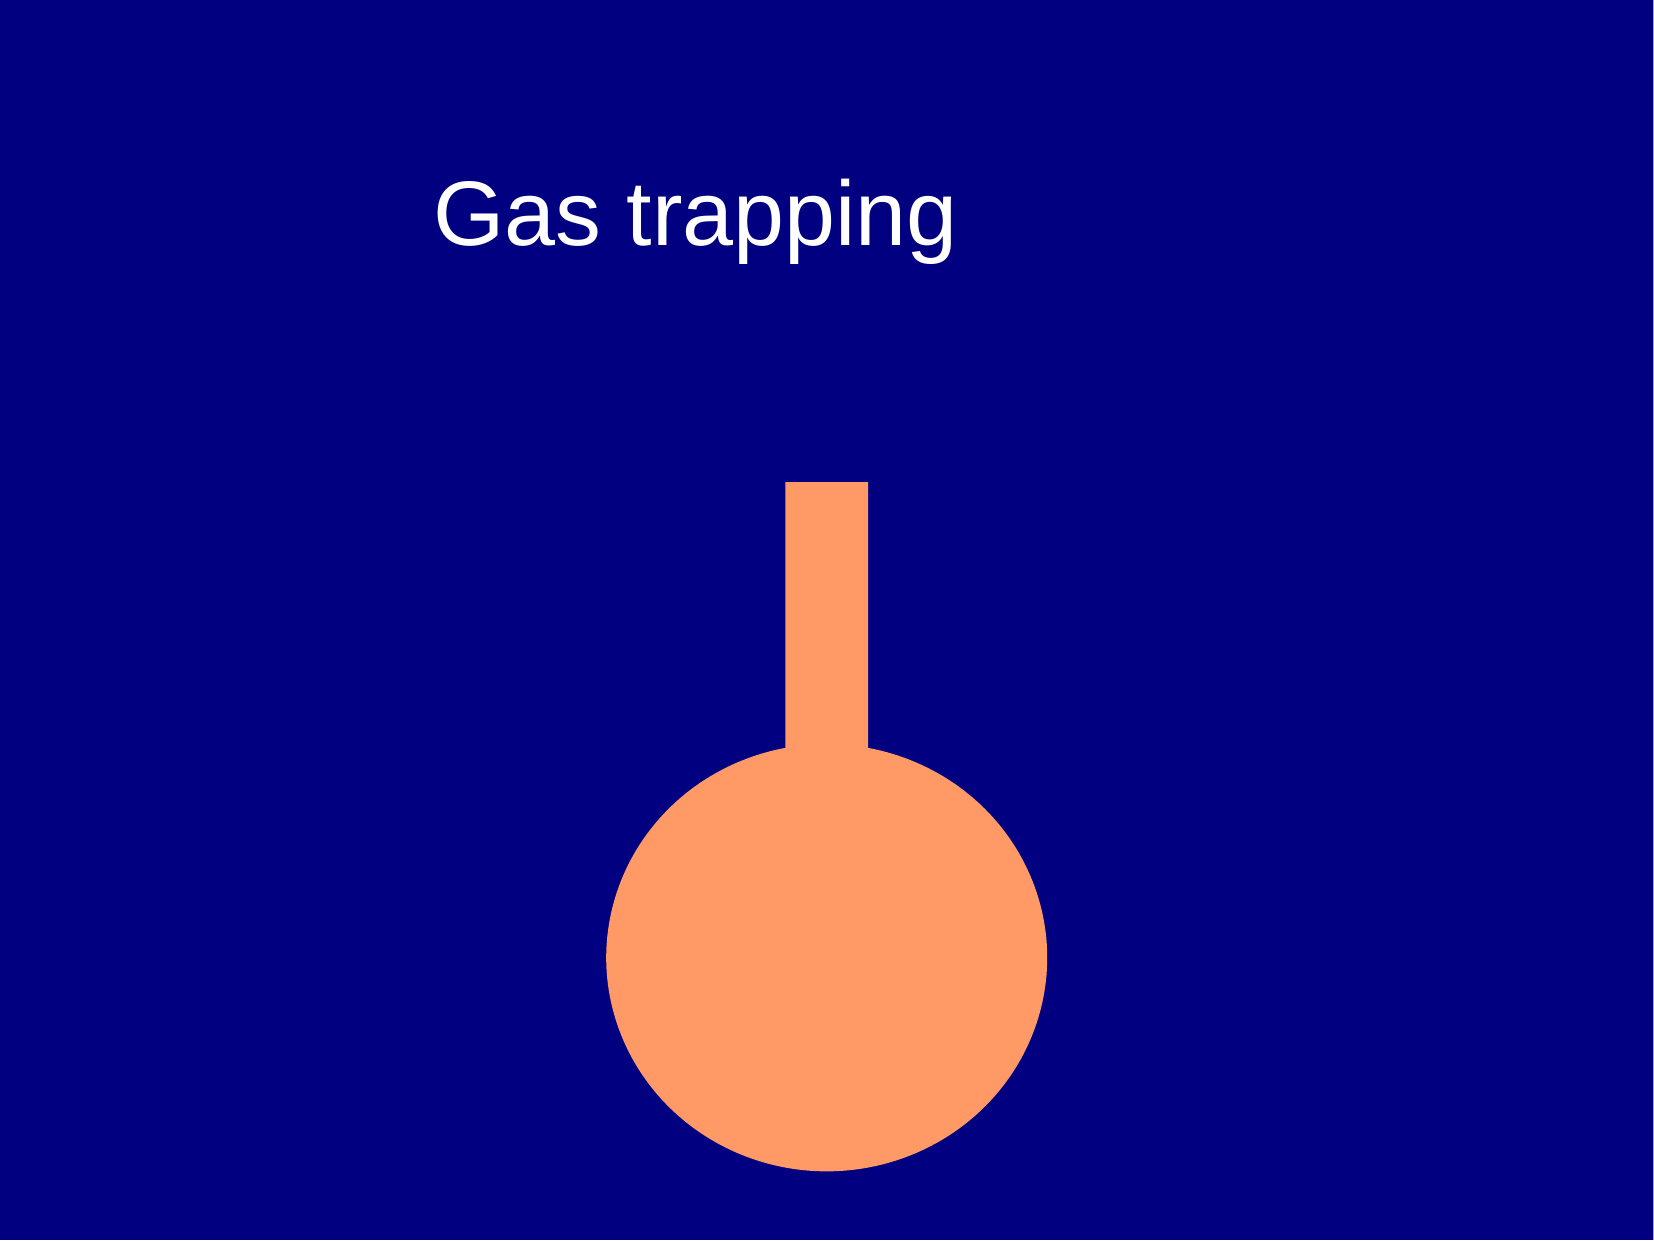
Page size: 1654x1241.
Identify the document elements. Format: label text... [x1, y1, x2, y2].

title Gas trapping [124, 110, 1268, 317]
text_box [606, 482, 1048, 1172]
